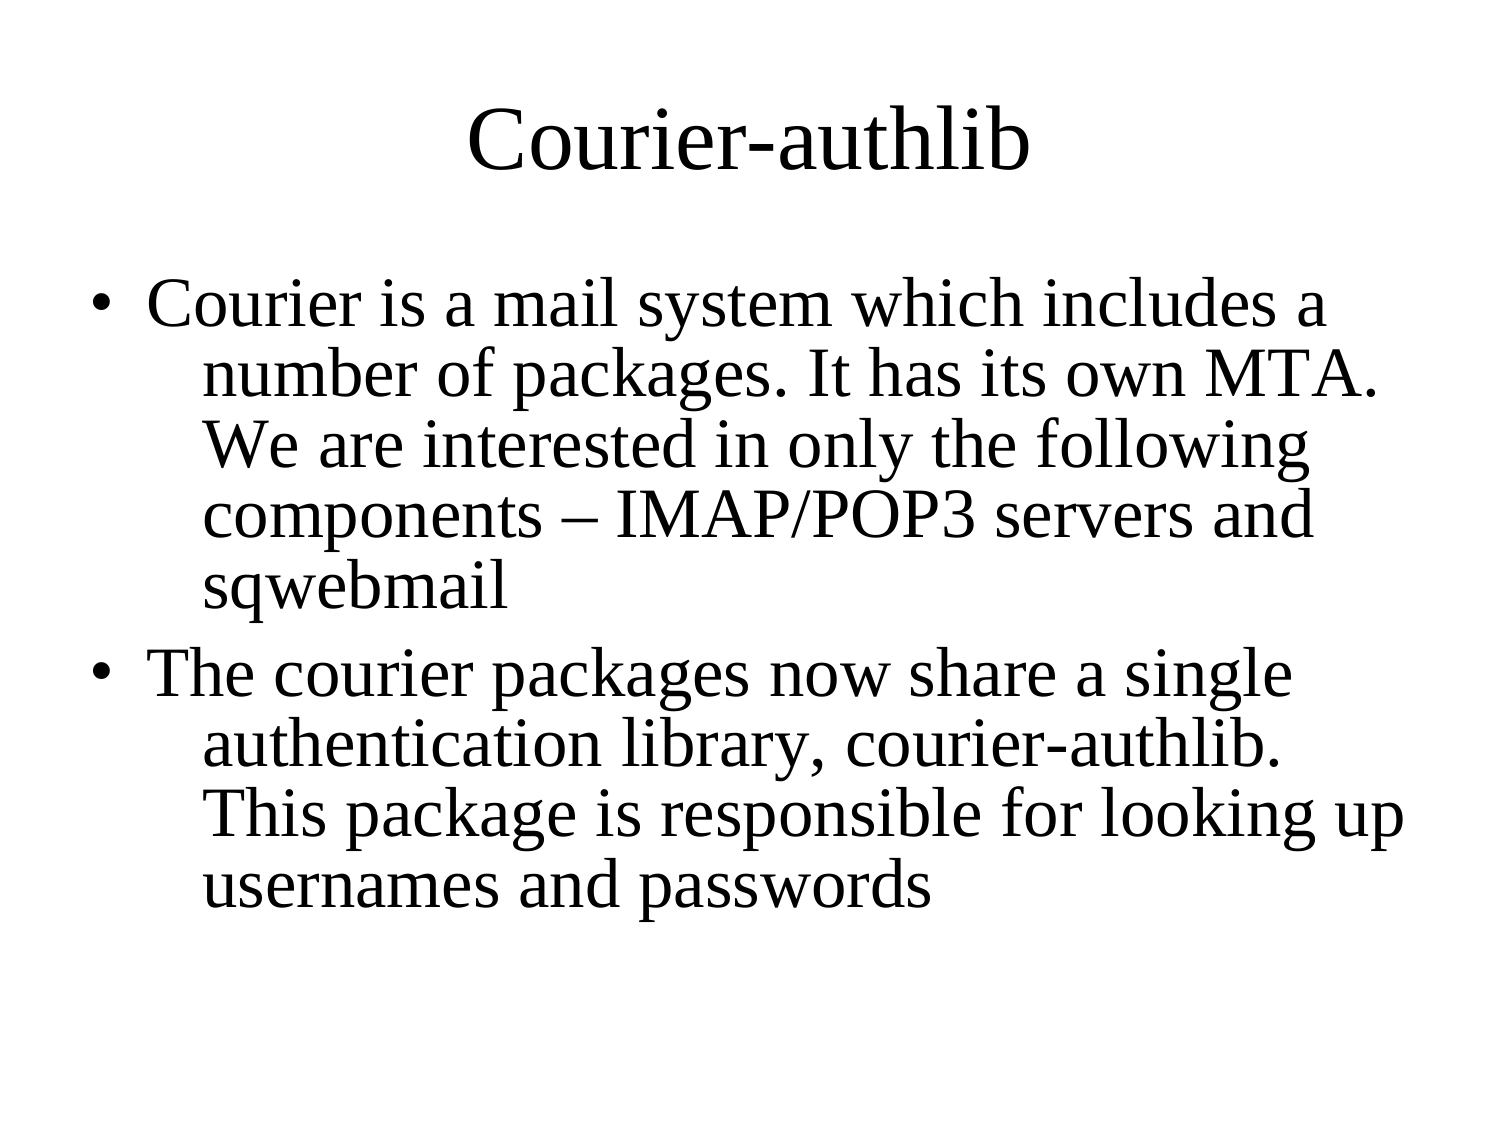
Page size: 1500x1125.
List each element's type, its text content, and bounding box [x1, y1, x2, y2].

title Courier-authlib [75, 45, 1426, 233]
list Courier is a mail system which includes a number of packages. It has its own MTA. We are interested in only the following components – IMAP/POP3 servers and sqwebmail The courier packages now share a single authentication library, courier-authlib. This package is responsible for looking up usernames and passwords [75, 262, 1426, 1006]
